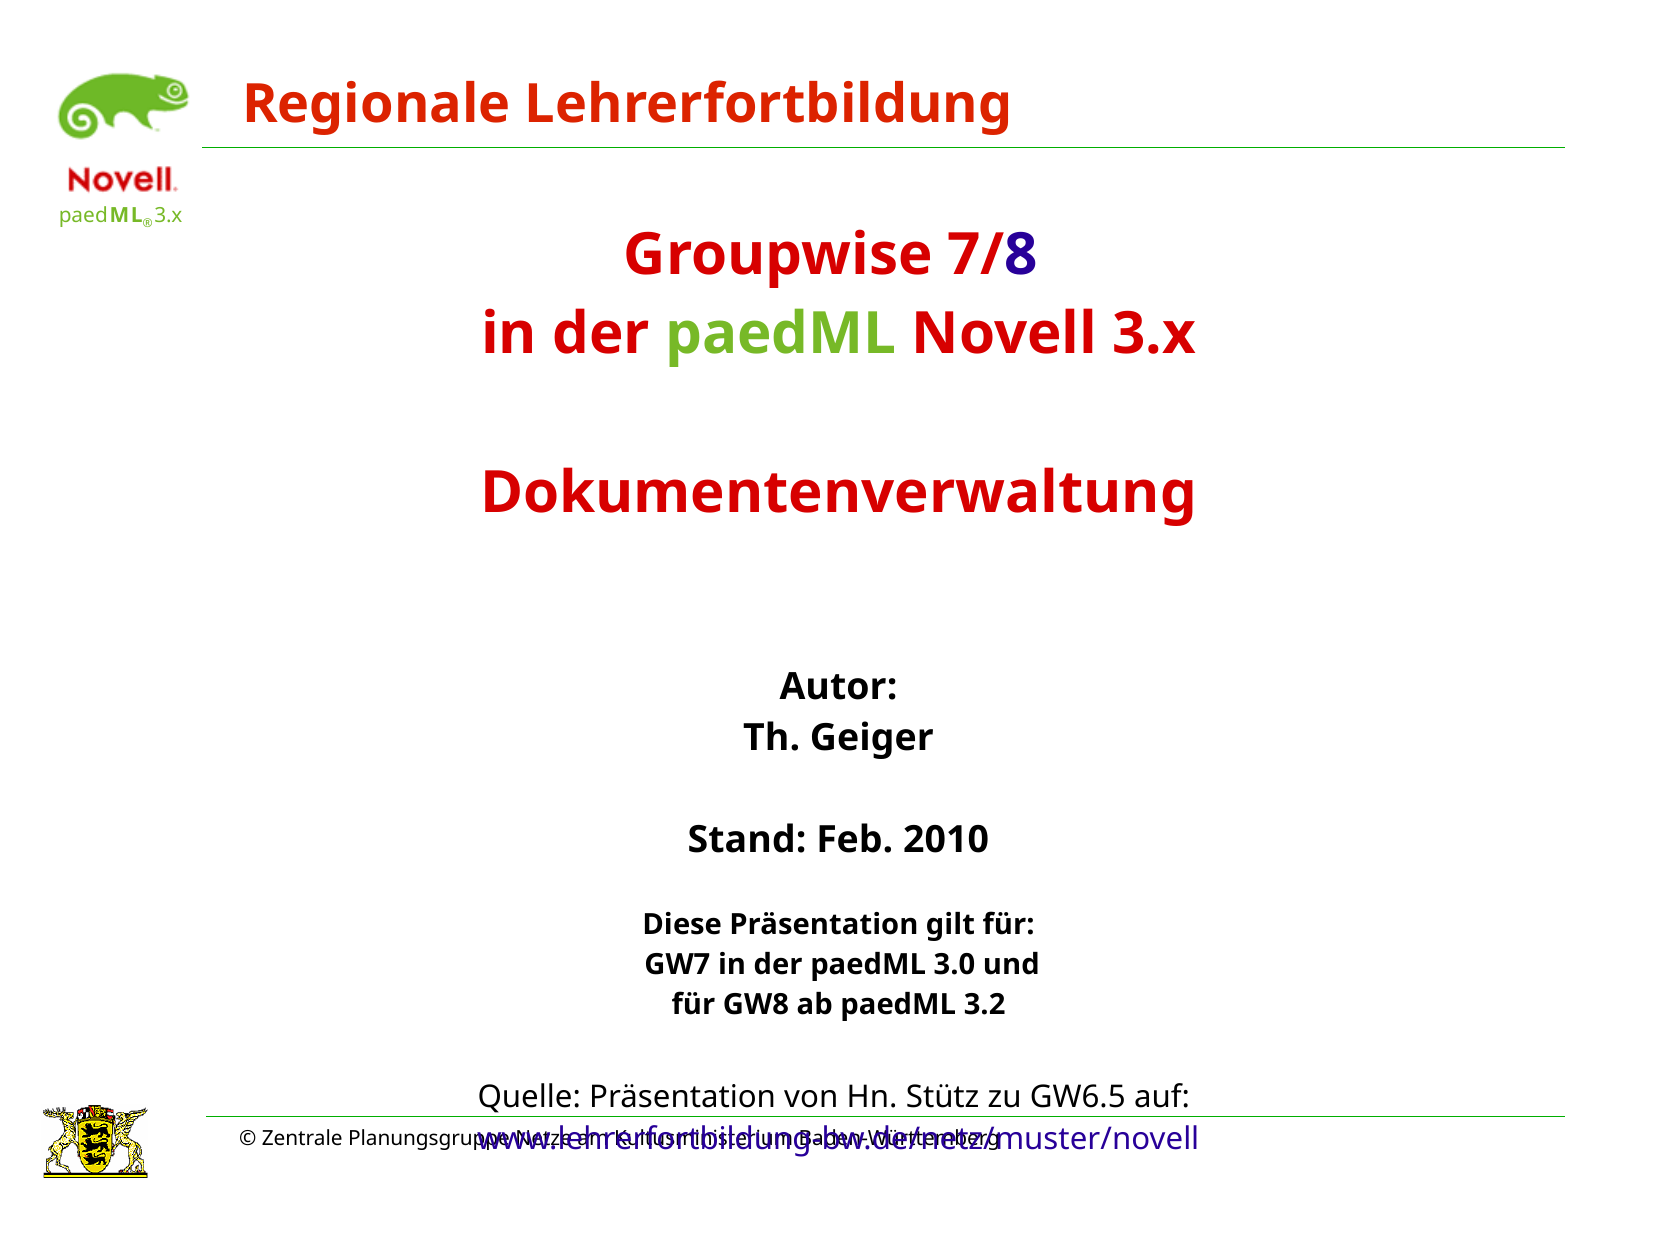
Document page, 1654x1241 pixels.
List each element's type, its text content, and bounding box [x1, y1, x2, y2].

text_box Groupwise 7/8 in der paedML Novell 3.x Dokumentenverwaltung Autor: Th. Geiger Stand: Feb. 2010 Diese Präsentation gilt für: GW7 in der paedML 3.0 und für GW8 ab paedML 3.2 Quelle: Präsentation von Hn. Stütz zu GW6.5 auf: www.lehrerfortbildung-bw.de/netz/muster/novell [248, 169, 1430, 1100]
picture [41, 1104, 148, 1180]
title Regionale Lehrerfortbildung [242, 67, 1577, 136]
picture [44, 56, 202, 214]
text_box © Zentrale Planungsgruppe Netze am Kultusministerium Baden-Württemberg [224, 1116, 1288, 1156]
